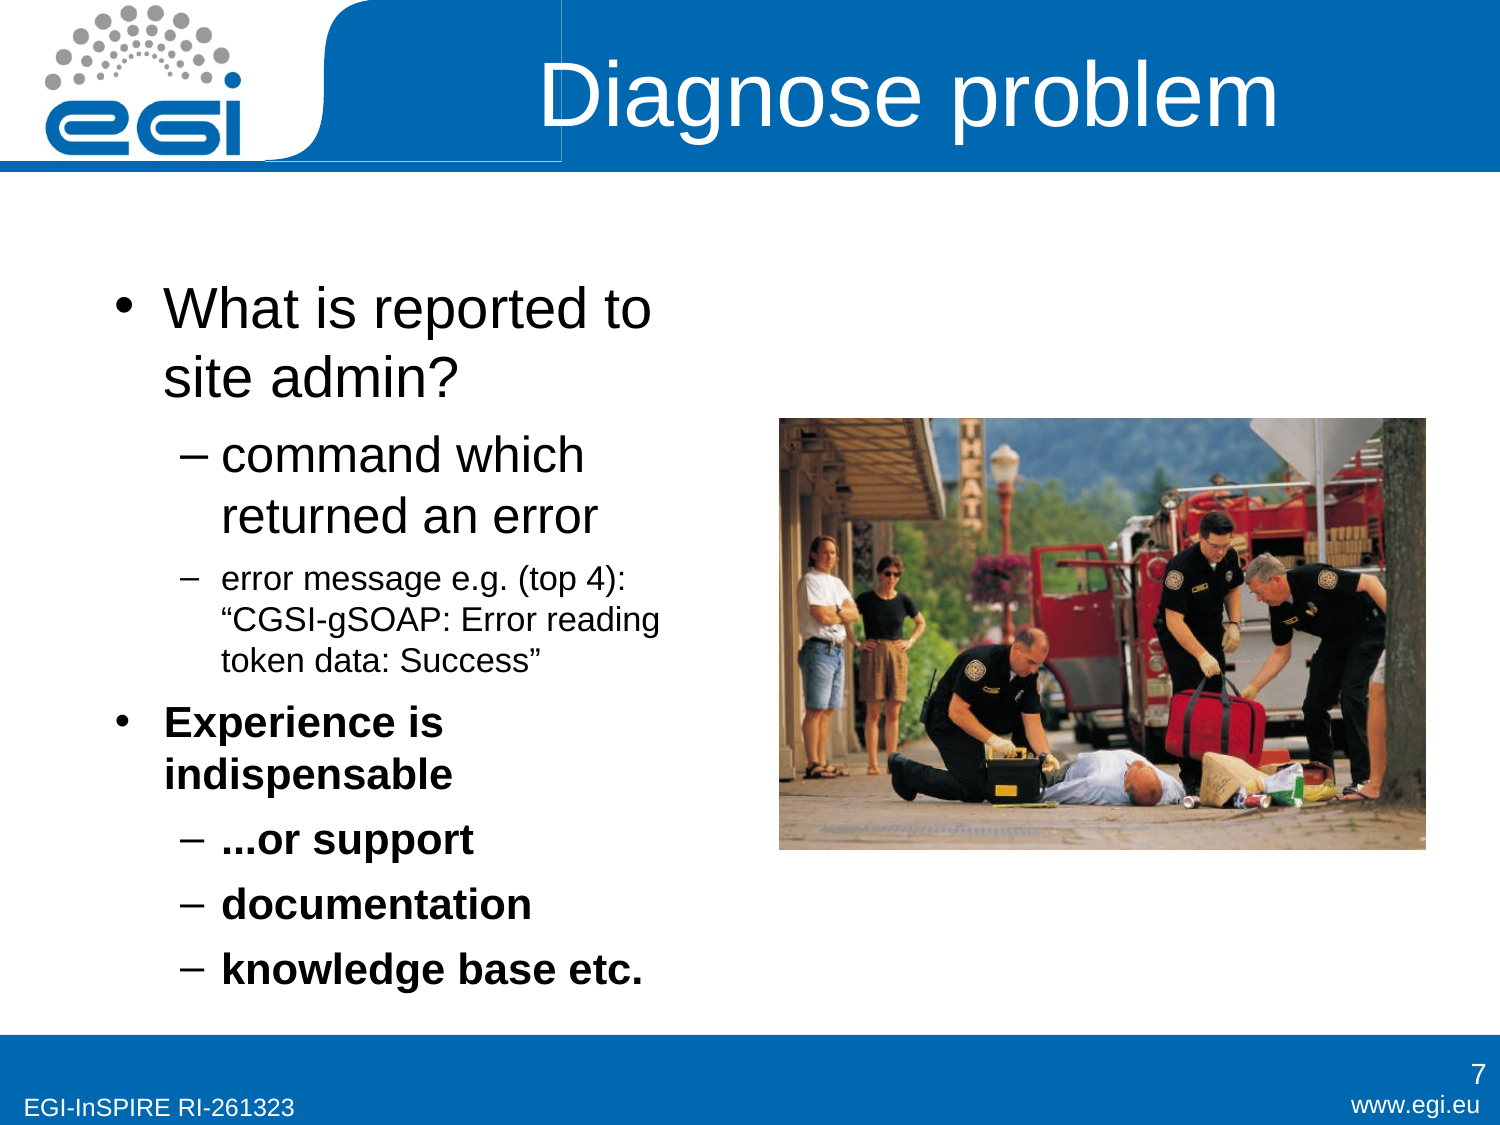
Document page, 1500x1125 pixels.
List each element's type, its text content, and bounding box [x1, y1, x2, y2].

title Diagnose problem [348, 0, 1471, 216]
picture [0, 0, 265, 161]
list What is reported to site admin? command which returned an error error message e.g. (top 4): “CGSI-gSOAP: Error reading token data: Success” Experience is indispensable ...or support documentation knowledge base etc. [100, 262, 747, 1006]
picture [779, 418, 1426, 850]
